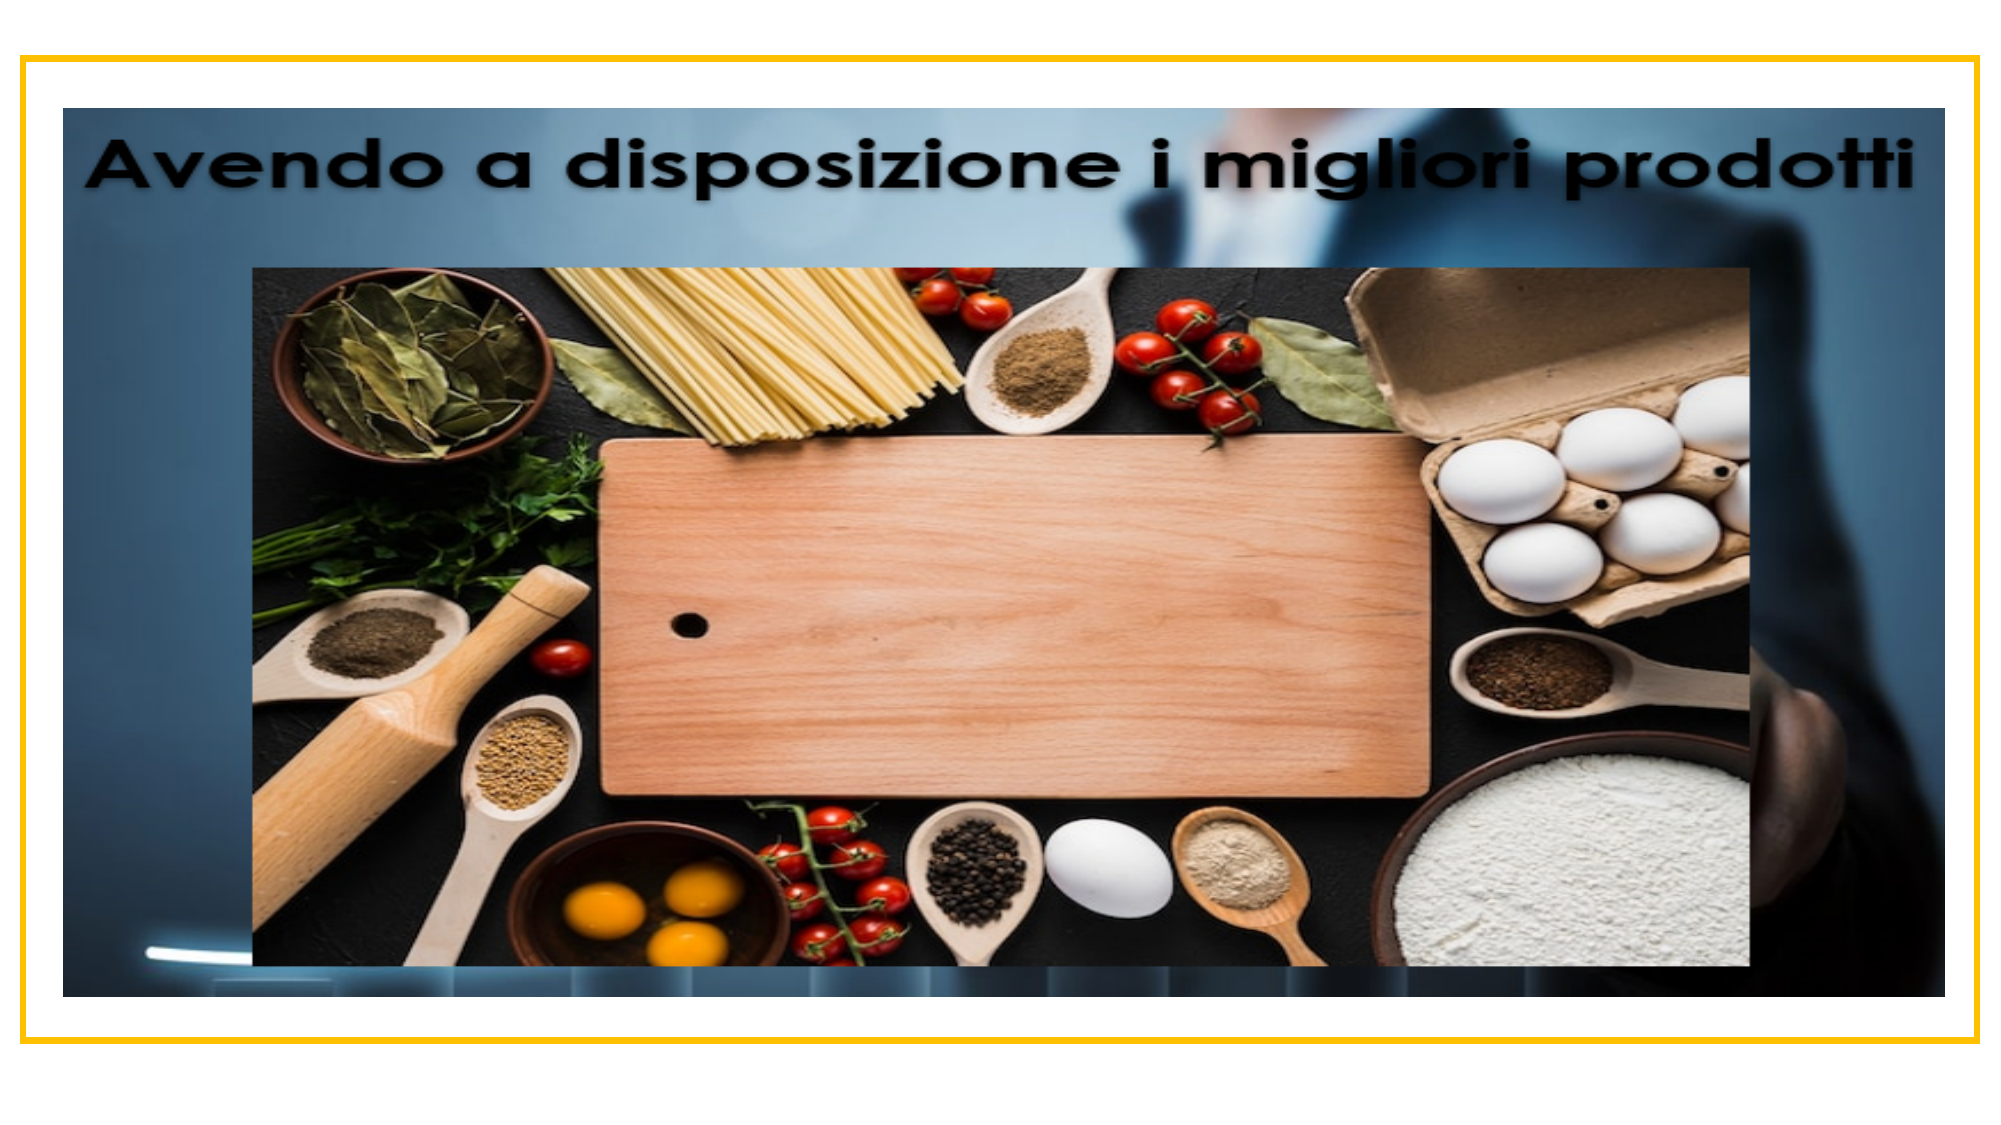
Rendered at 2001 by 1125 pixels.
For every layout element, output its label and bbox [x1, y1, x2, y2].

picture [63, 108, 1945, 997]
text_box [22, 58, 1978, 1041]
